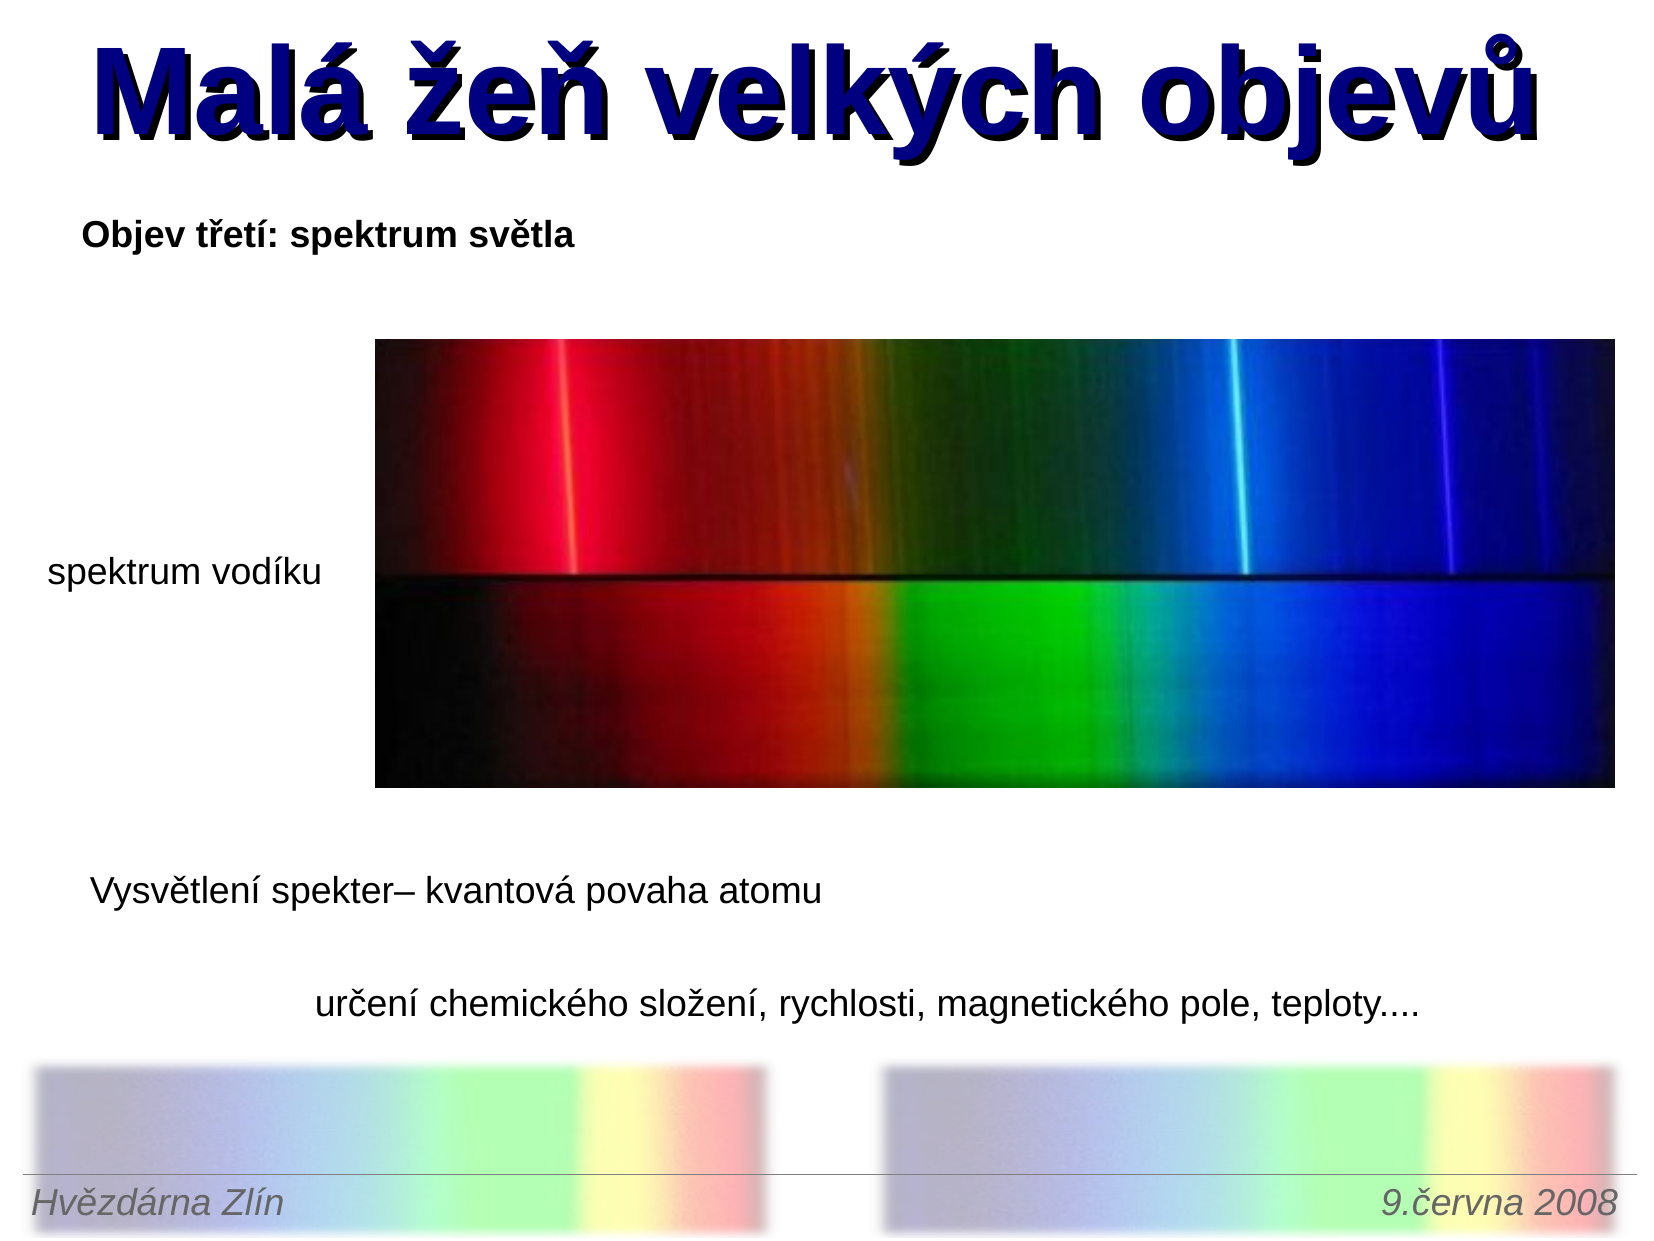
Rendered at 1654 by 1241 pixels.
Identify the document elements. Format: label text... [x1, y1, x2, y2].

text_box Hvězdárna Zlín 9.června 2008 [16, 1174, 1633, 1232]
picture [5, 1054, 1654, 1238]
text_box určení chemického složení, rychlosti, magnetického pole, teploty.... [300, 975, 1437, 1032]
text_box Malá žeň velkých objevů [75, 13, 1558, 169]
text_box Vysvětlení spekter– kvantová povaha atomu [75, 862, 839, 920]
text_box Objev třetí: spektrum světla [66, 205, 591, 263]
text_box spektrum vodíku [32, 543, 338, 601]
picture [375, 339, 1615, 788]
